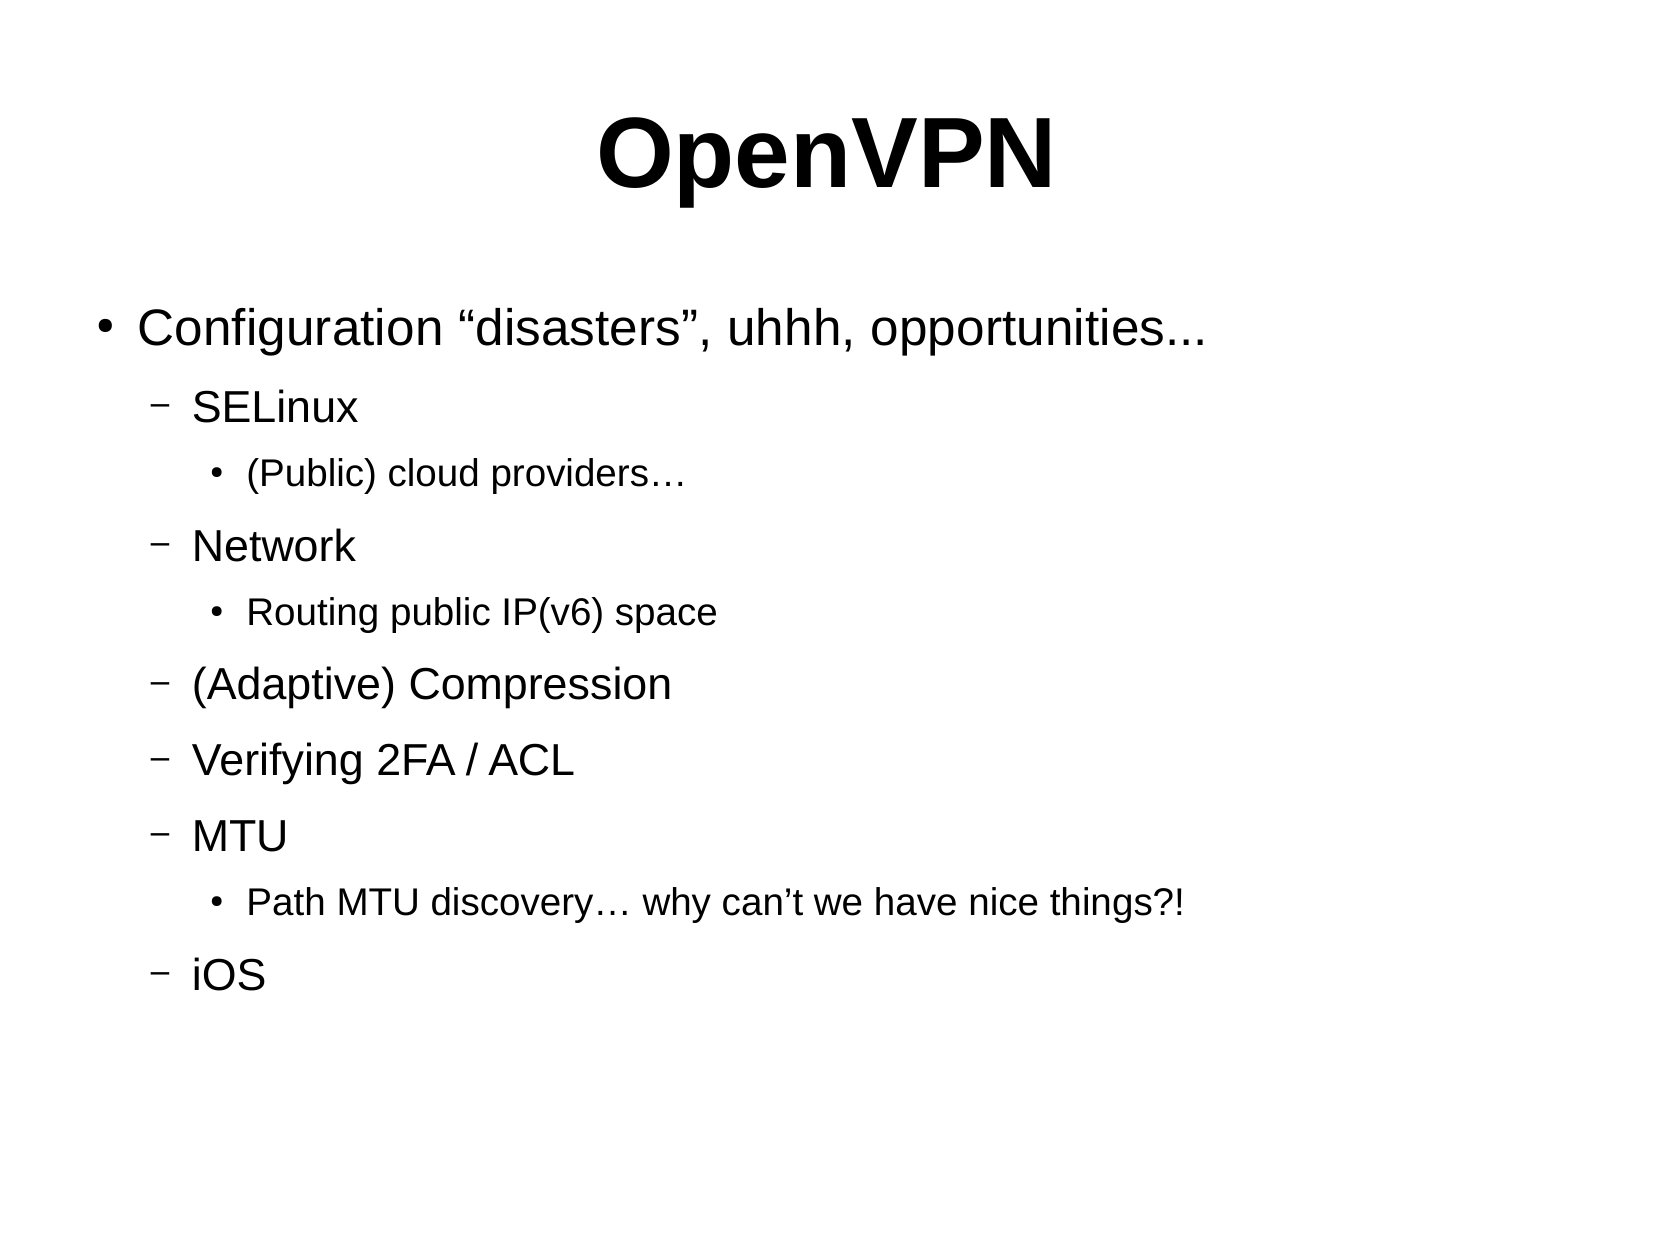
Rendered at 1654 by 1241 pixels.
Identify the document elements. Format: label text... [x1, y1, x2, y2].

title OpenVPN [82, 49, 1571, 257]
list Configuration “disasters”, uhhh, opportunities... SELinux (Public) cloud providers… Network Routing public IP(v6) space (Adaptive) Compression Verifying 2FA / ACL MTU Path MTU discovery… why can’t we have nice things?! iOS [82, 290, 1571, 1010]
